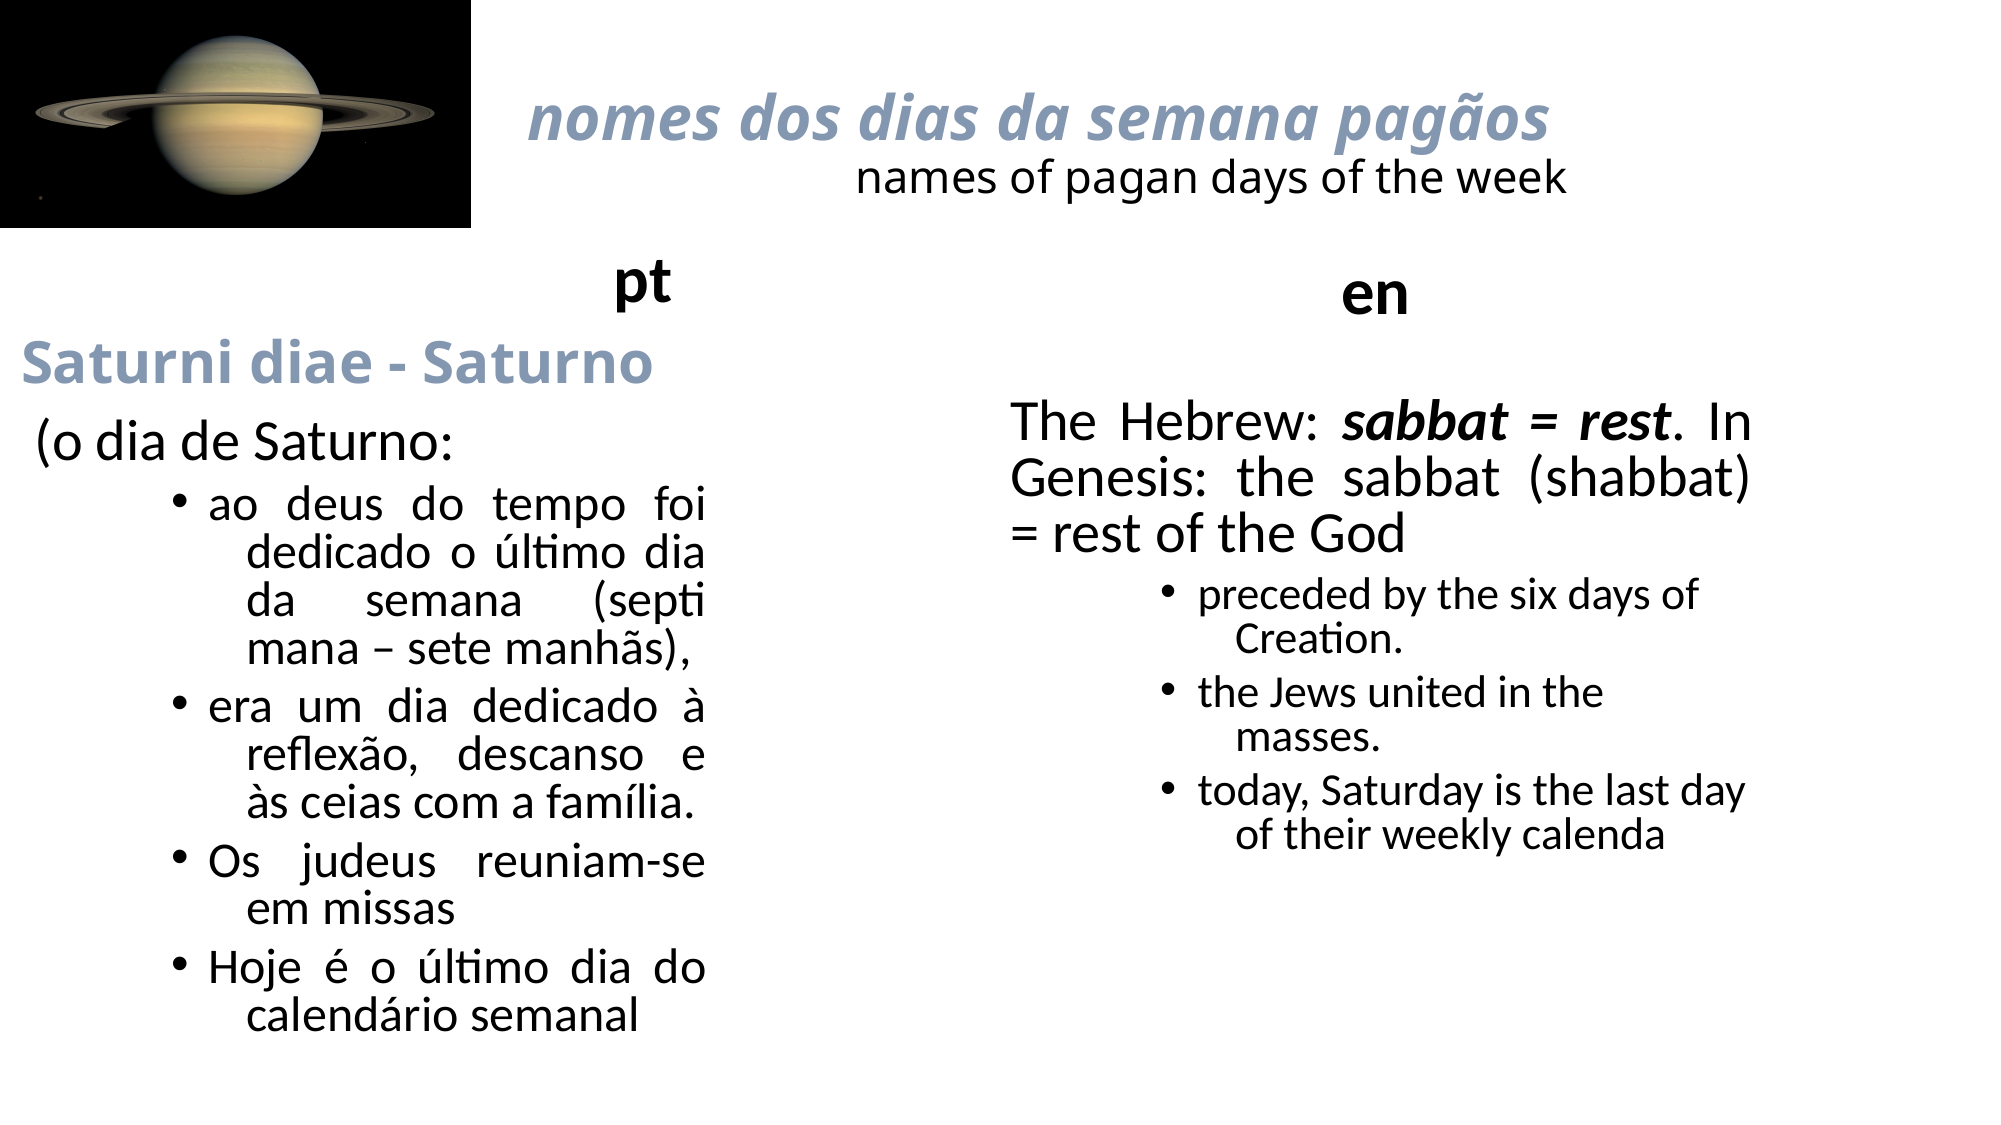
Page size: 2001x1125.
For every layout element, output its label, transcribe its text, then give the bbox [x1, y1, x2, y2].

list The Hebrew: sabbat = rest. In Genesis: the sabbat (shabbat) = rest of the God preceded by the six days of Creation. the Jews united in the masses. today, Saturday is the last day of their weekly calenda [995, 388, 1768, 1074]
list Saturni diae - Saturno (o dia de Saturno: ao deus do tempo foi dedicado o último dia da semana (septi mana – sete manhãs), era um dia dedicado à reflexão, descanso e às ceias com a família. Os judeus reuniam-se em missas Hoje é o último dia do calendário semanal [6, 331, 722, 1053]
list pt [291, 219, 996, 325]
picture [0, 0, 471, 228]
list en [1023, 231, 1728, 337]
title nomes dos dias da semana pagãos names of pagan days of the week [512, 78, 1716, 212]
